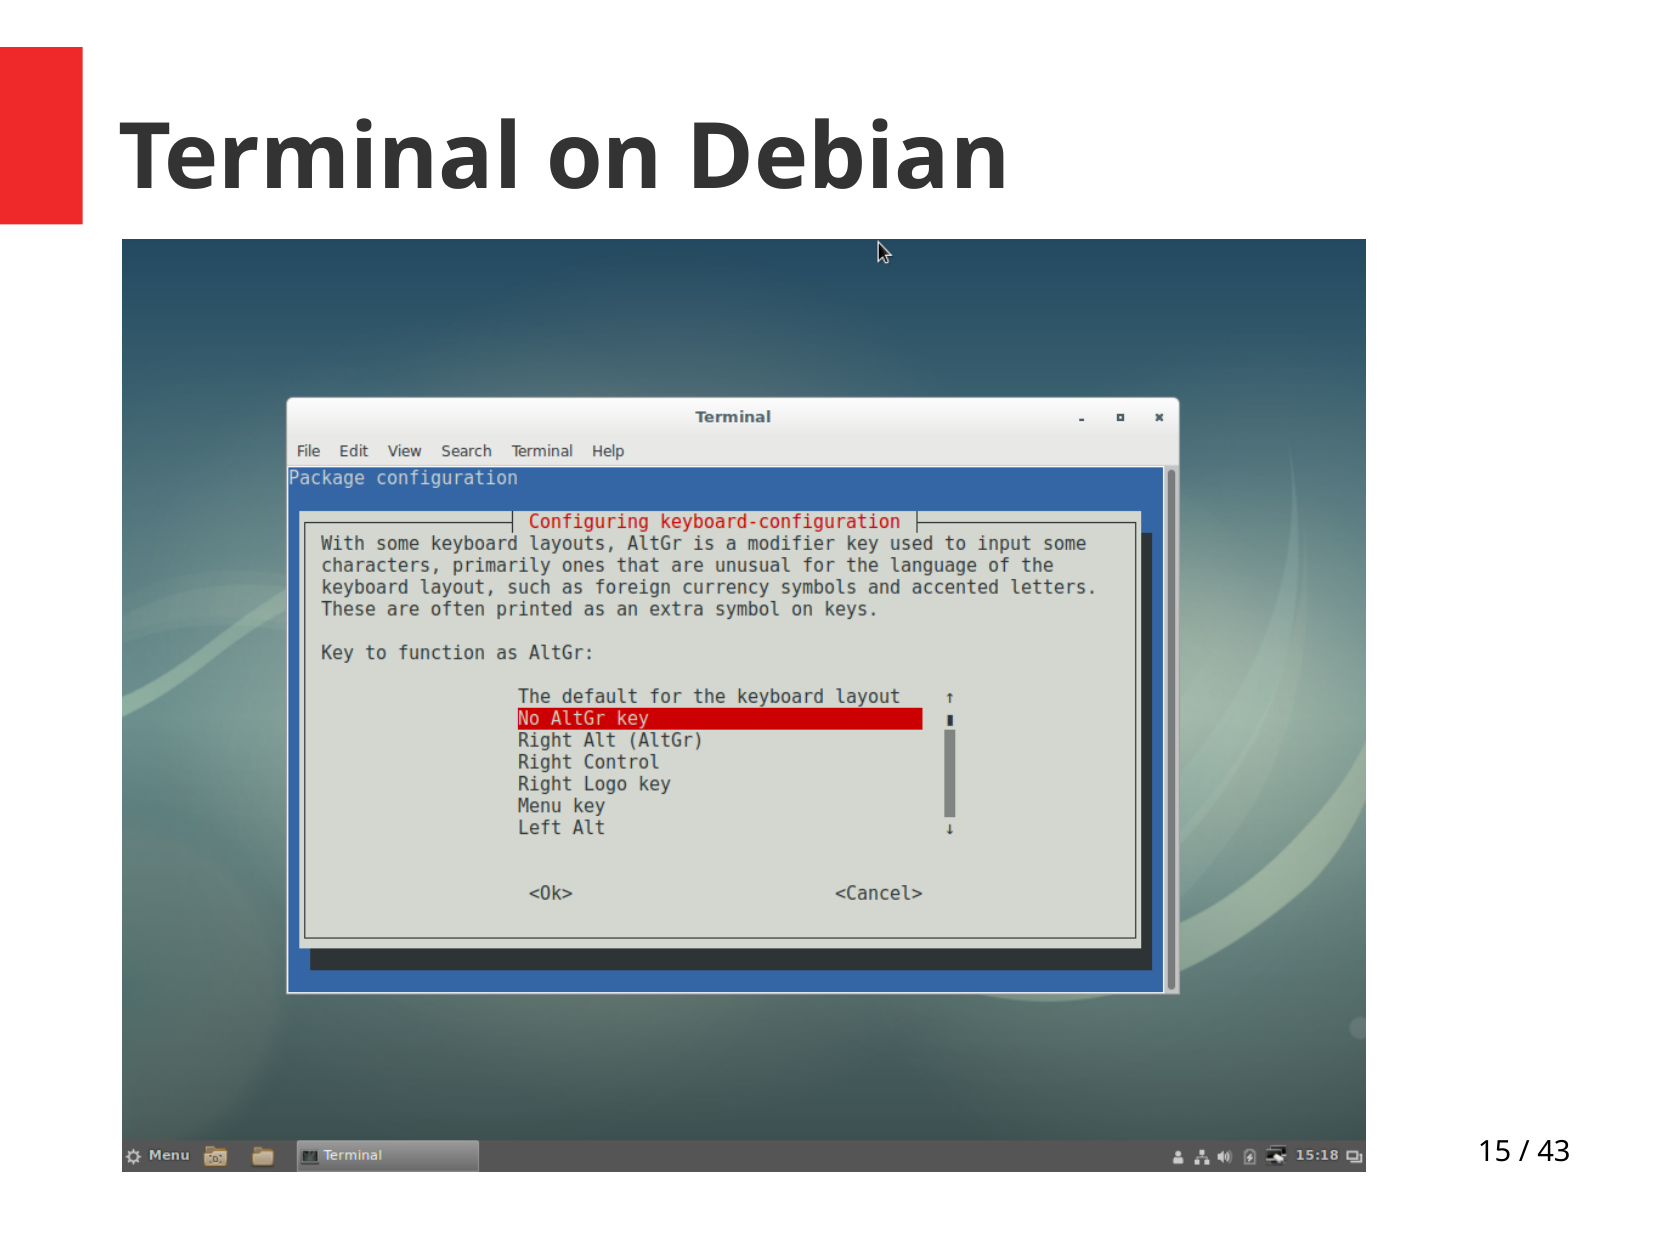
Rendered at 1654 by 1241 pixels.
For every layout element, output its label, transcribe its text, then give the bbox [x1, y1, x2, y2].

title Terminal on Debian [118, 49, 1571, 257]
picture [122, 239, 1366, 1173]
